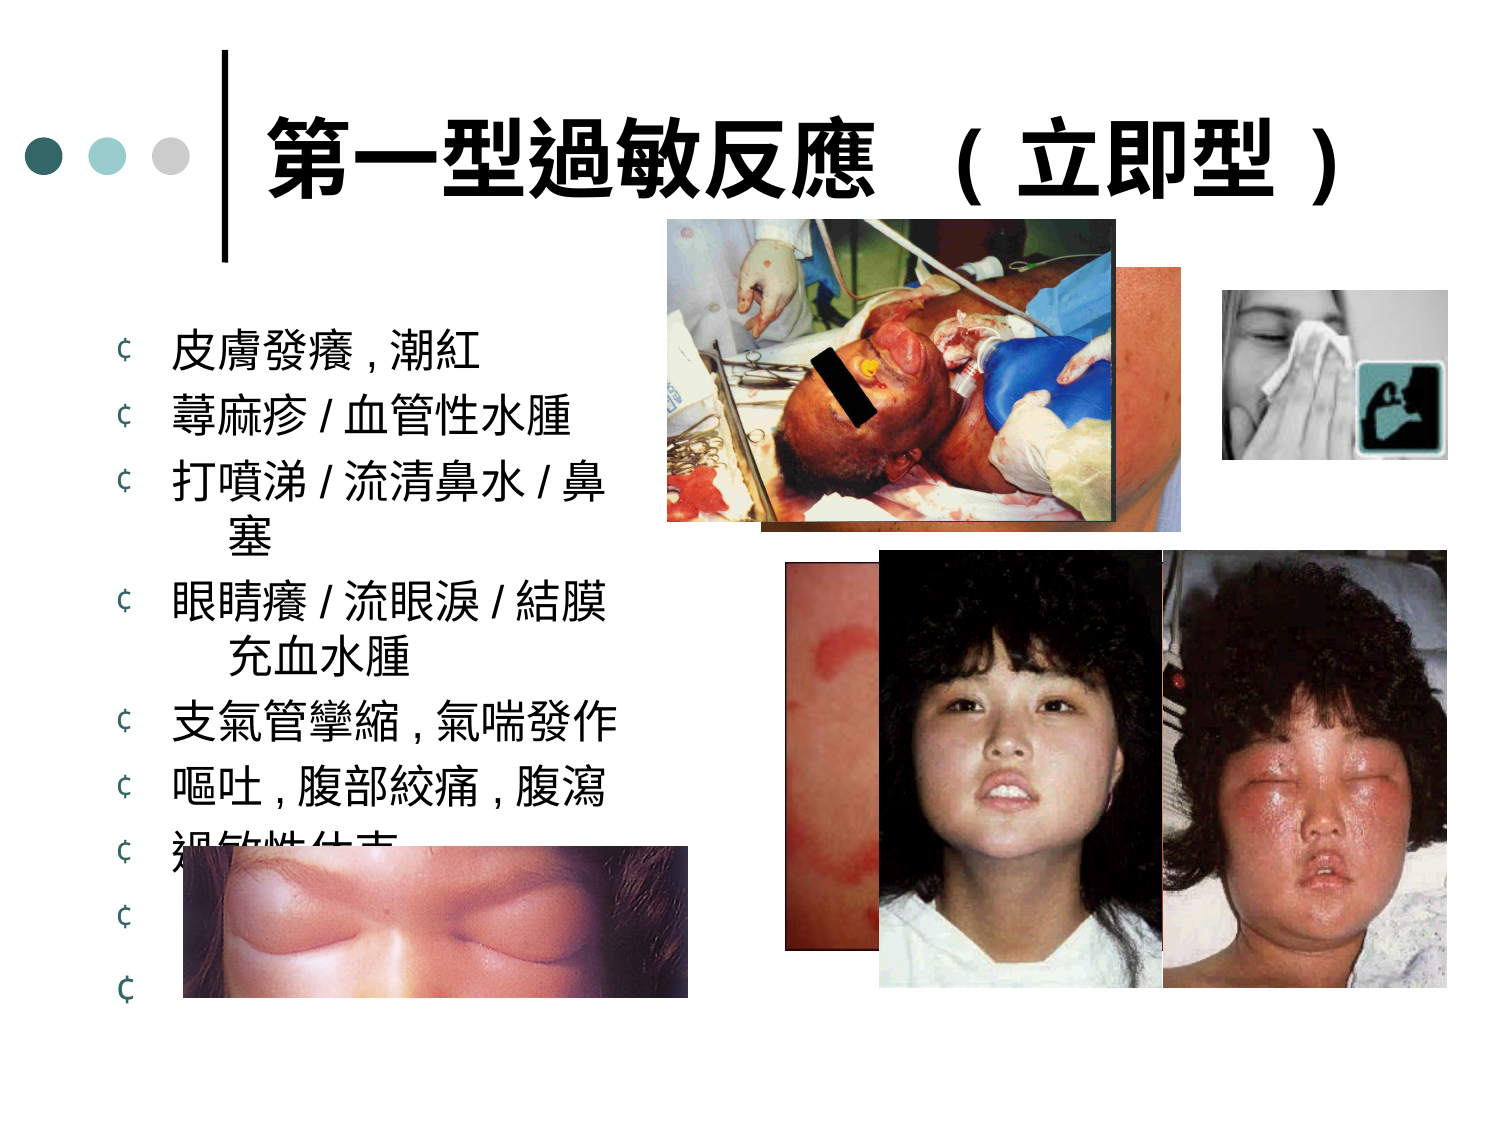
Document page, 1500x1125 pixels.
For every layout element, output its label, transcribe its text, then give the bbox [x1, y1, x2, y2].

picture [785, 550, 1447, 989]
title 第一型過敏反應 (立即型) [249, 31, 1400, 282]
picture [183, 846, 688, 998]
picture [1222, 290, 1448, 460]
list 皮膚發癢,潮紅 蕁麻疹/血管性水腫 打噴涕/流清鼻水/鼻塞 眼睛癢/流眼淚/結膜充血水腫 支氣管攣縮,氣喘發作 嘔吐,腹部絞痛,腹瀉 過敏性休克 [100, 314, 666, 990]
picture [667, 220, 1181, 532]
